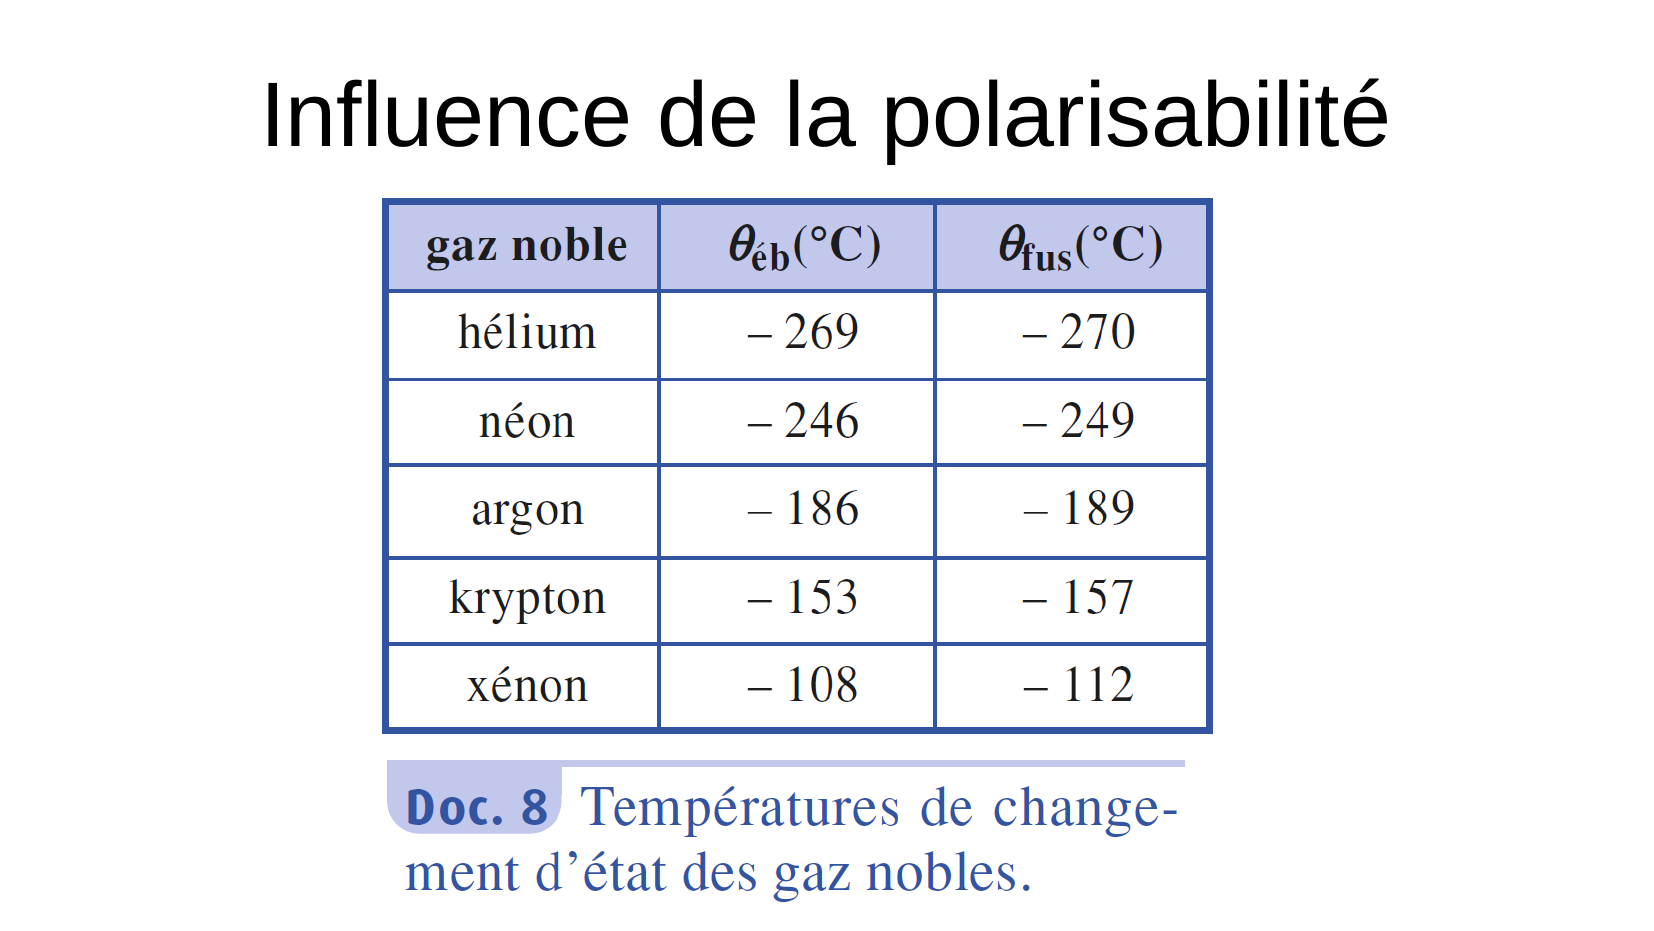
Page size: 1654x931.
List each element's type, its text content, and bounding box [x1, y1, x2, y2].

picture [354, 177, 1238, 918]
title Influence de la polarisabilité [82, 37, 1571, 193]
